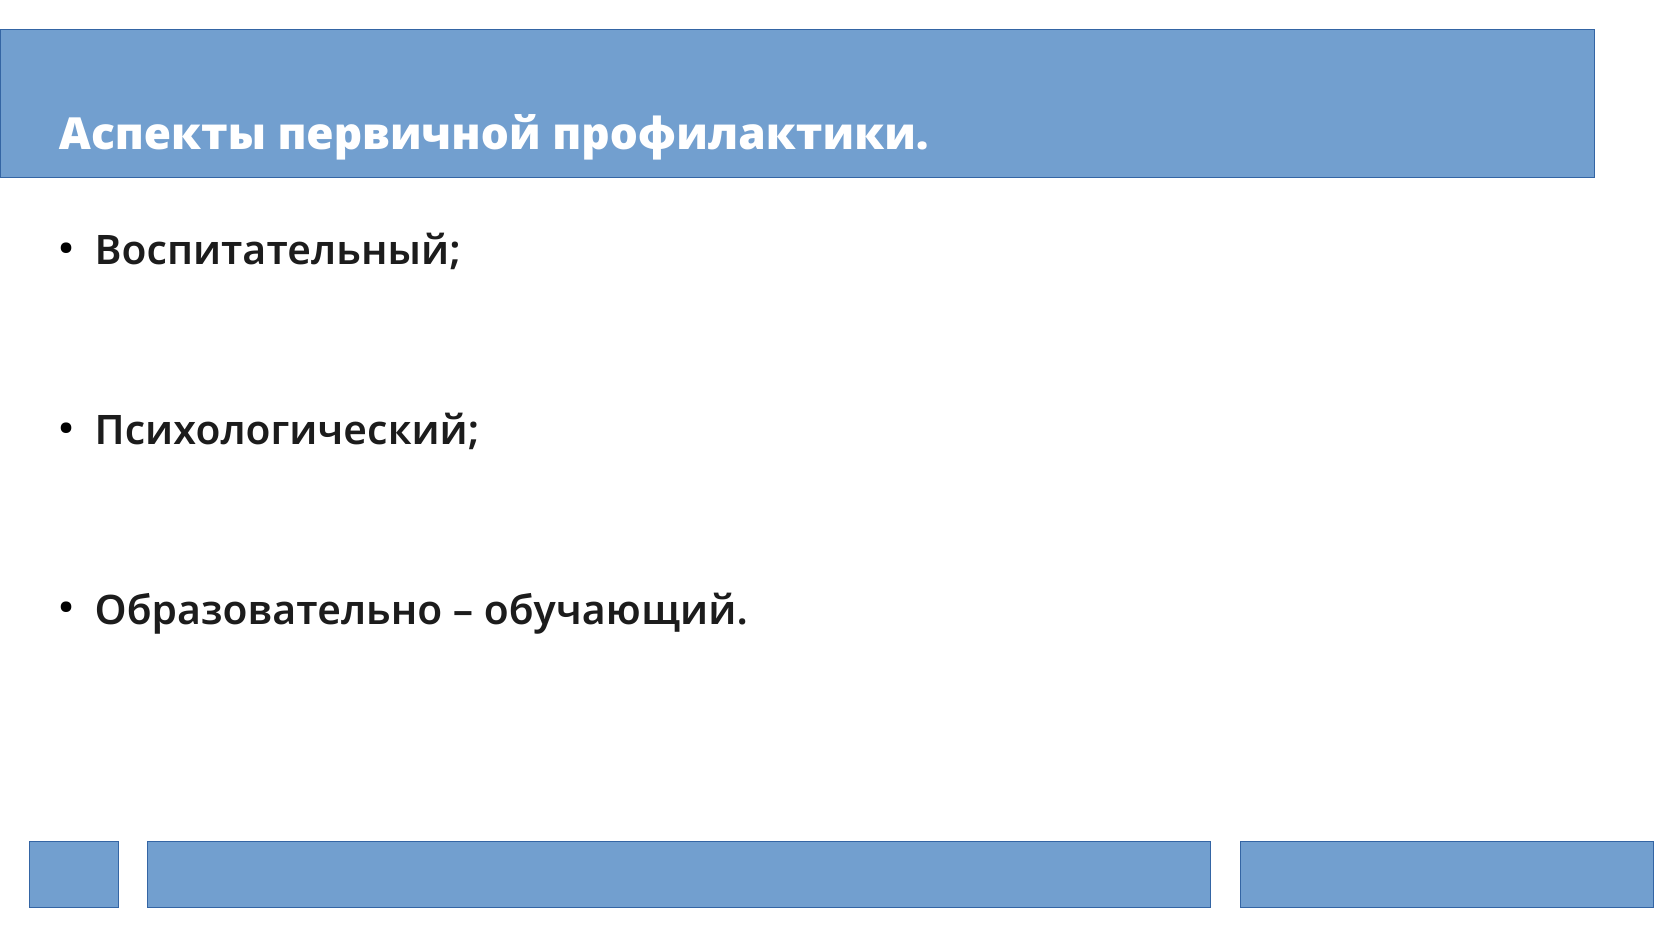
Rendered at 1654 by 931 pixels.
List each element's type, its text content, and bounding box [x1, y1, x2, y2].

title Аспекты первичной профилактики. [59, 44, 1595, 163]
list Воспитательный; Психологический; Образовательно – обучающий. [59, 221, 1565, 761]
